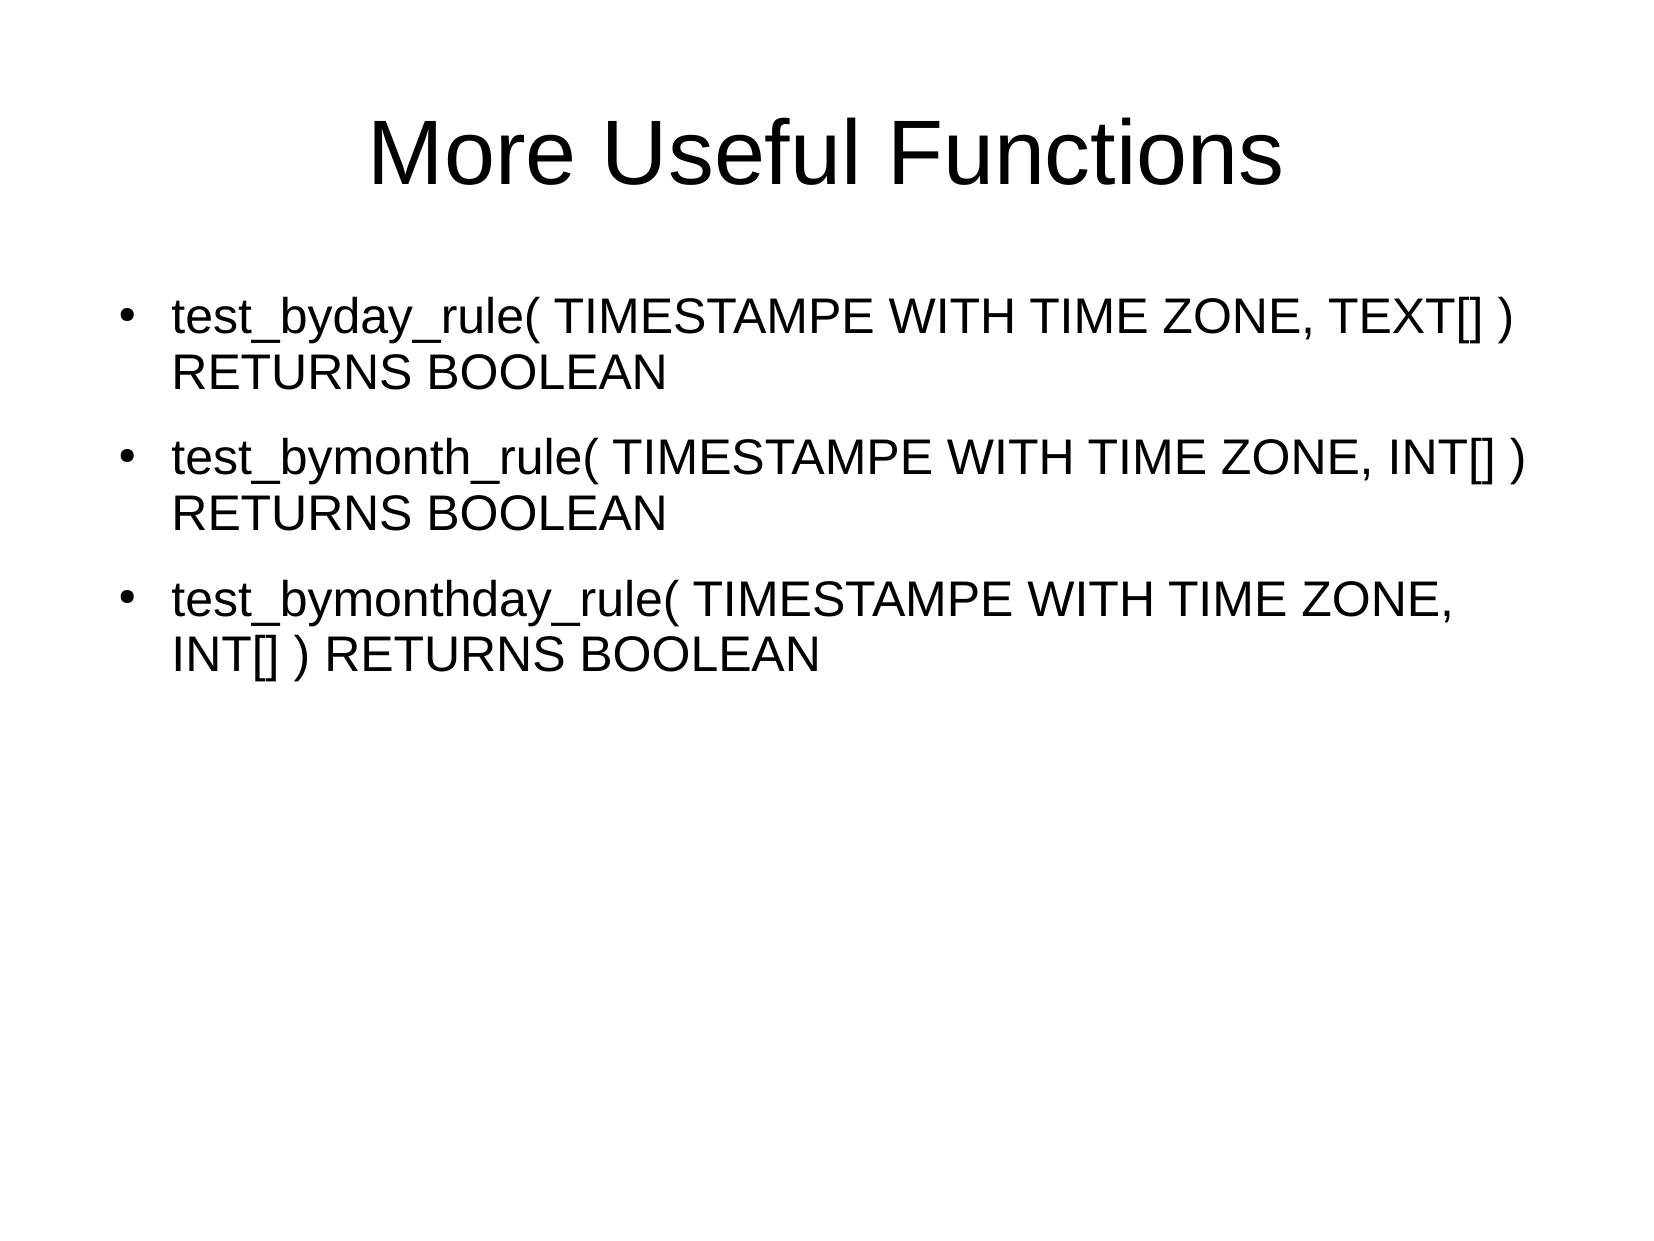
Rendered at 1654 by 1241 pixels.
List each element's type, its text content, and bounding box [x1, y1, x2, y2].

list test_byday_rule( TIMESTAMPE WITH TIME ZONE, TEXT[] ) RETURNS BOOLEAN test_bymonth_rule( TIMESTAMPE WITH TIME ZONE, INT[] ) RETURNS BOOLEAN test_bymonthday_rule( TIMESTAMPE WITH TIME ZONE, INT[] ) RETURNS BOOLEAN [100, 288, 1536, 1093]
title More Useful Functions [82, 49, 1571, 257]
